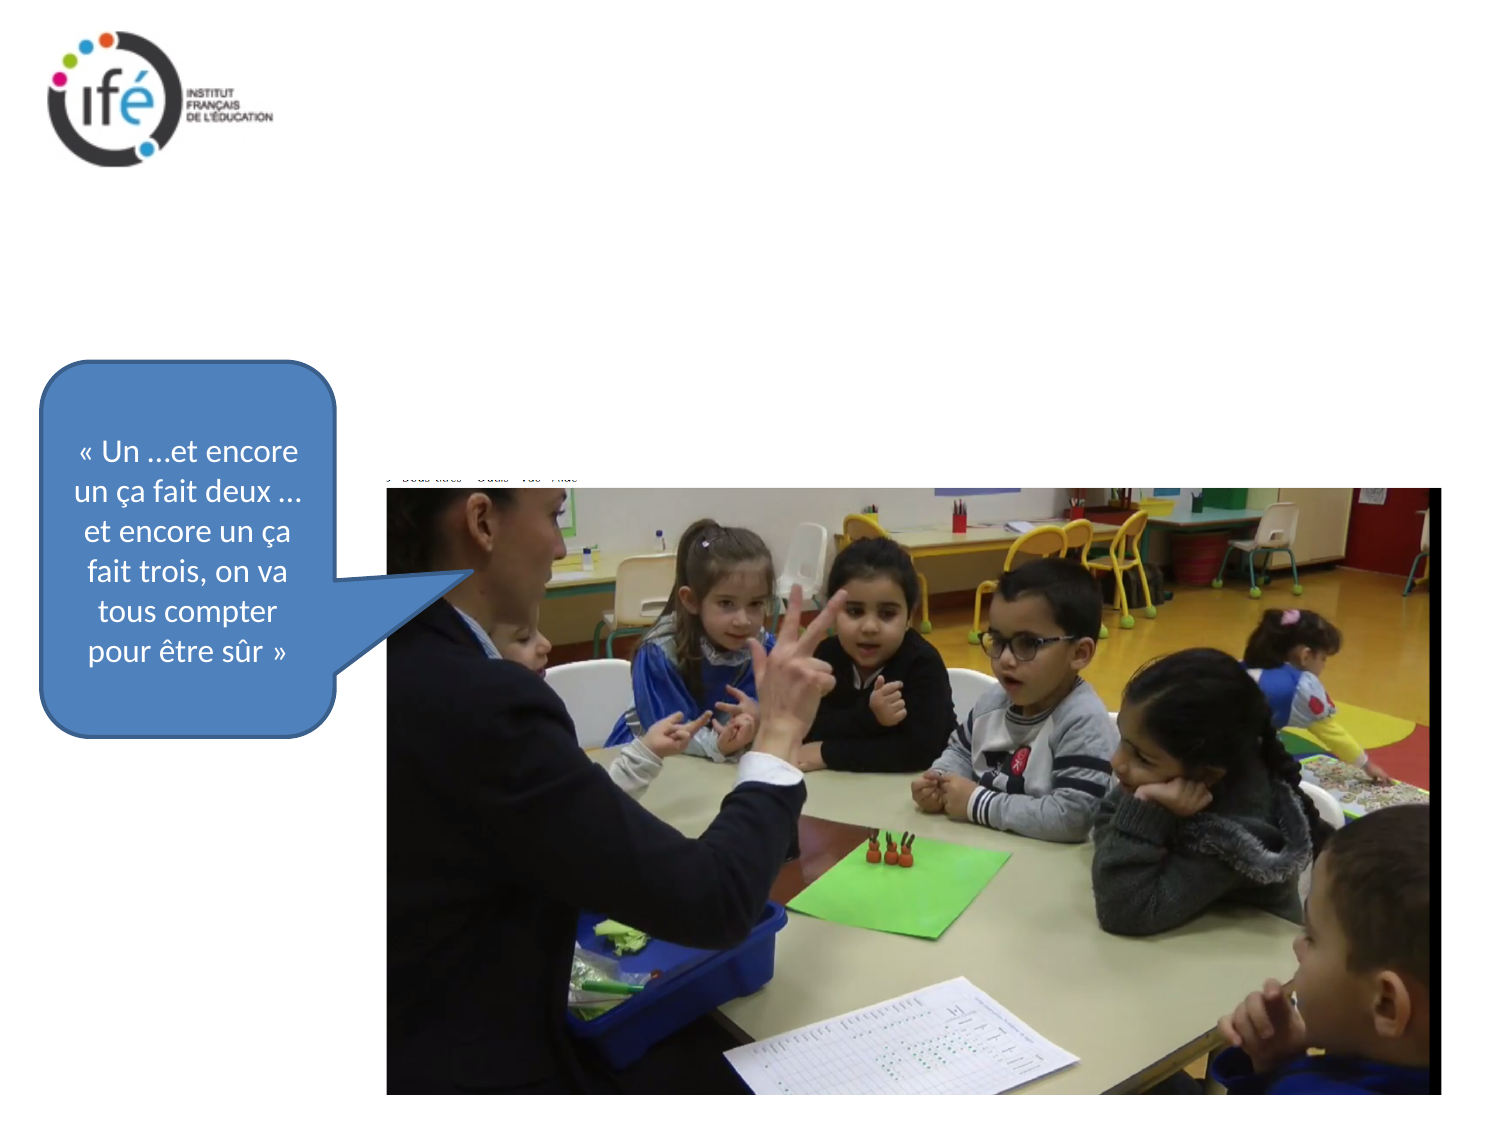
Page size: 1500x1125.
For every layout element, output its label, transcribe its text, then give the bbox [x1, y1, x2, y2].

text_box « Un …et encore un ça fait deux …et encore un ça fait trois, on va tous compter pour être sûr » [41, 361, 473, 737]
picture [386, 480, 1442, 1095]
picture [46, 30, 275, 169]
